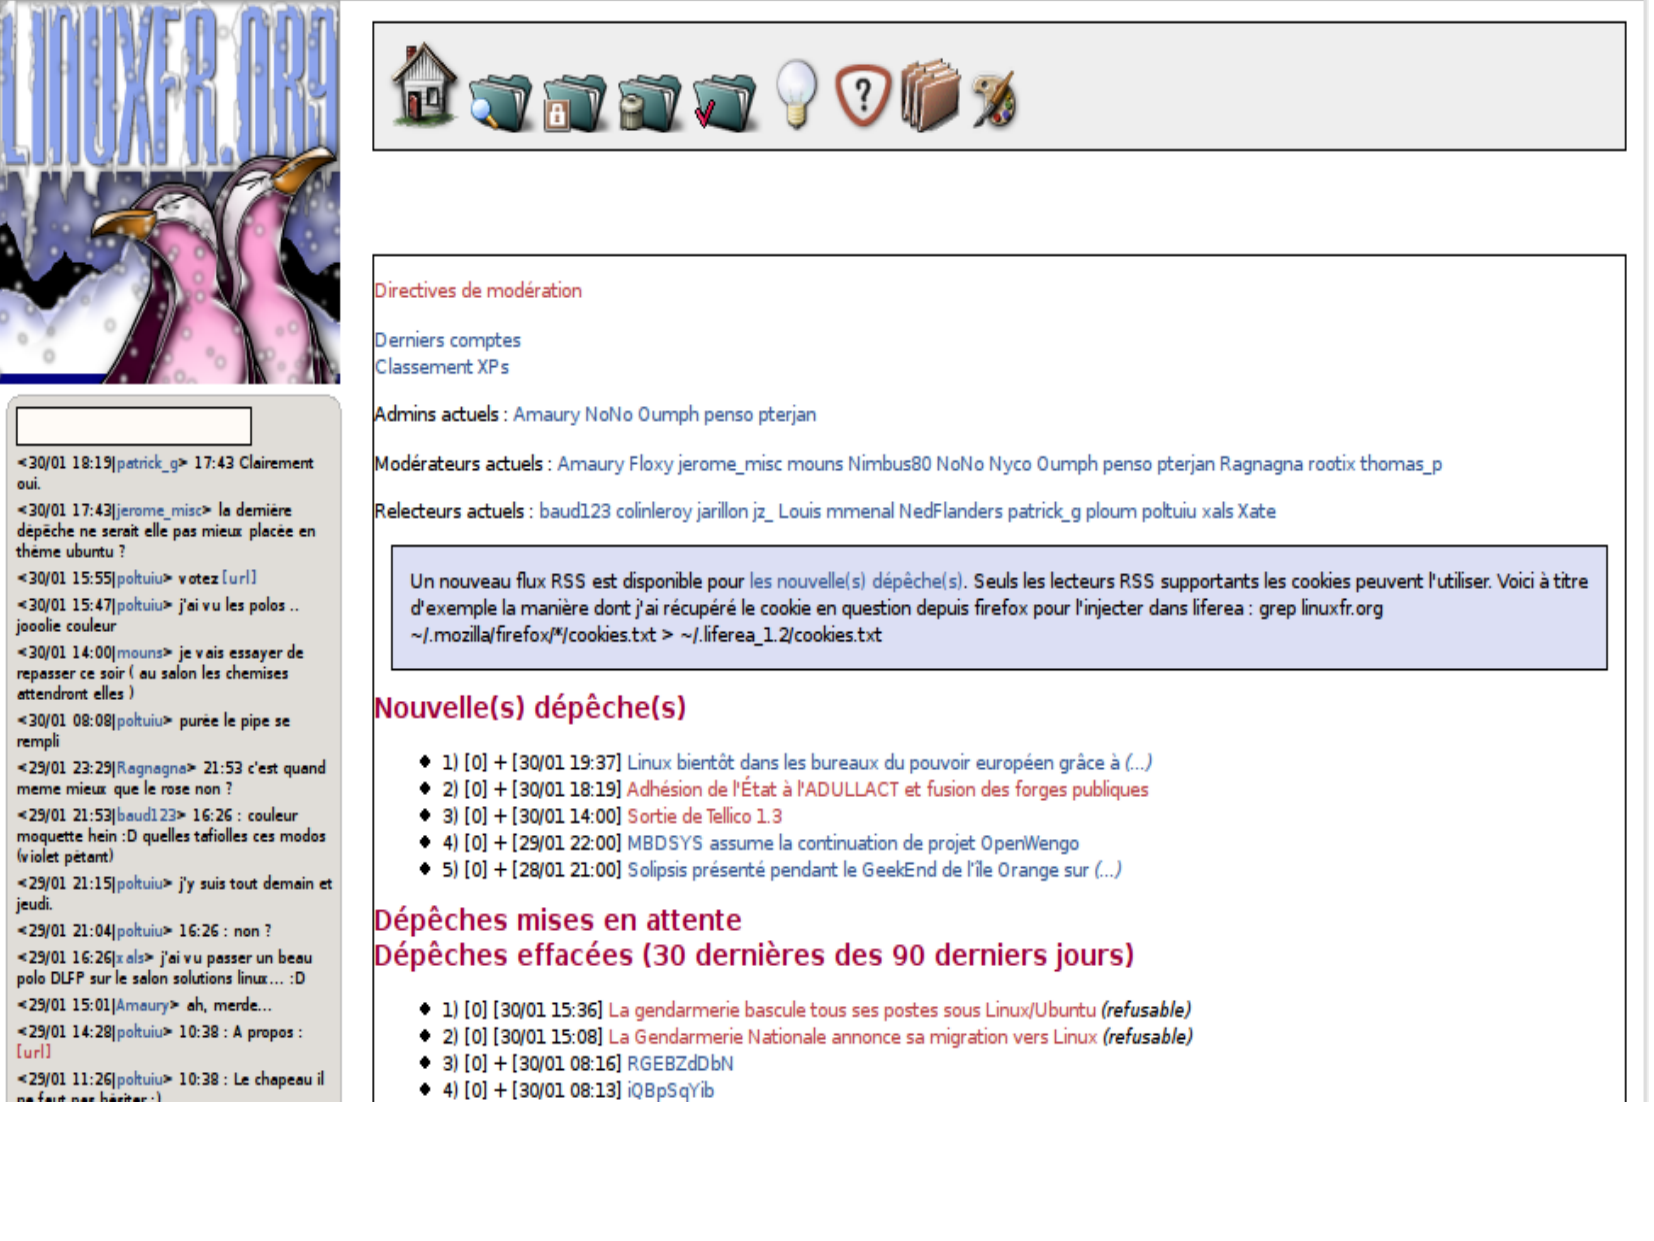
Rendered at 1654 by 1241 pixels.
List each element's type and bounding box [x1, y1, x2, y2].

picture [0, 0, 1649, 1102]
